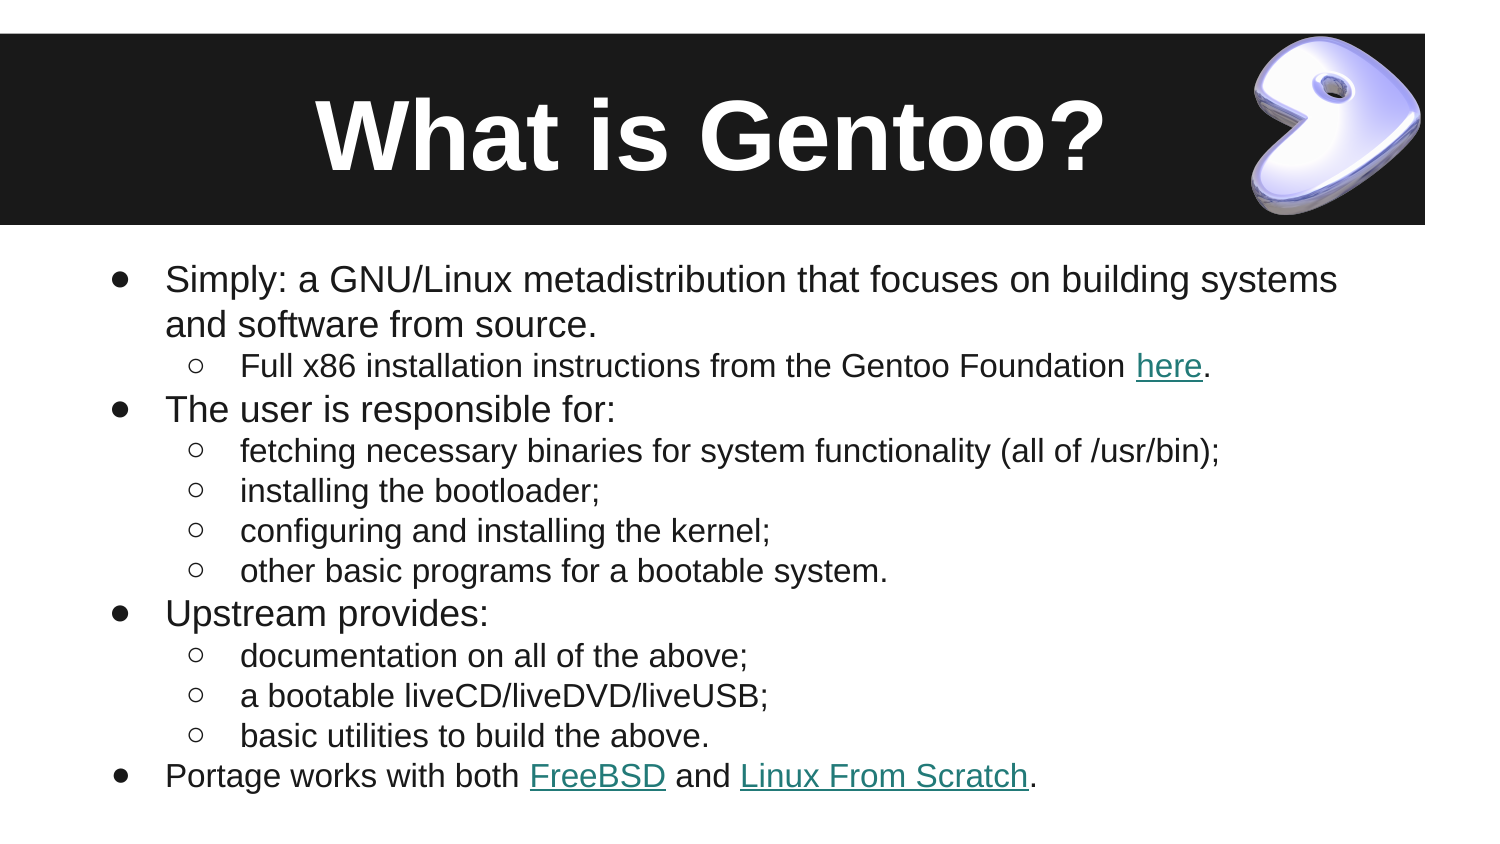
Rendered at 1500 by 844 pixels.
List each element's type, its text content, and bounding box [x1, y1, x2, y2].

picture [1242, 33, 1425, 221]
title What is Gentoo? [0, 33, 1425, 228]
list Simply: a GNU/Linux metadistribution that focuses on building systems and software from source. Full x86 installation instructions from the Gentoo Foundation here. The user is responsible for: fetching necessary binaries for system functionality (all of /usr/bin); installing the bootloader; configuring and installing the kernel; other basic programs for a bootable system. Upstream provides: documentation on all of the above; a bootable liveCD/liveDVD/liveUSB; basic utilities to build the above. Portage works with both FreeBSD and Linux From Scratch. [75, 239, 1425, 844]
